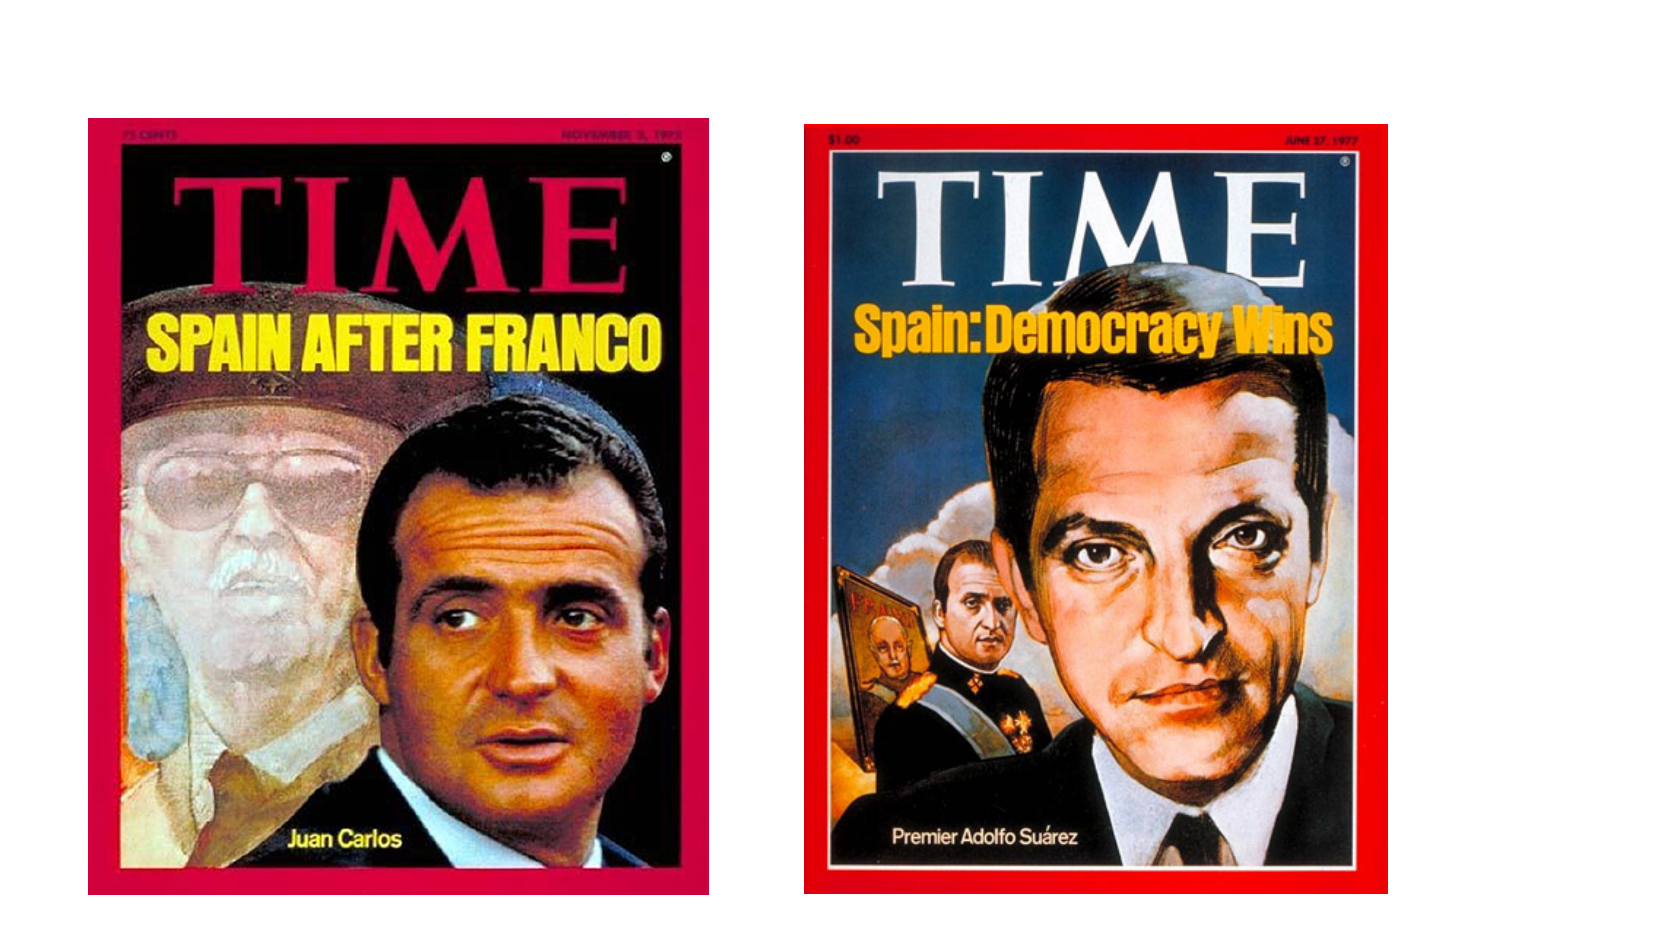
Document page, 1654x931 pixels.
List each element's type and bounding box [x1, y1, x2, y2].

picture [804, 124, 1388, 894]
picture [88, 118, 709, 895]
